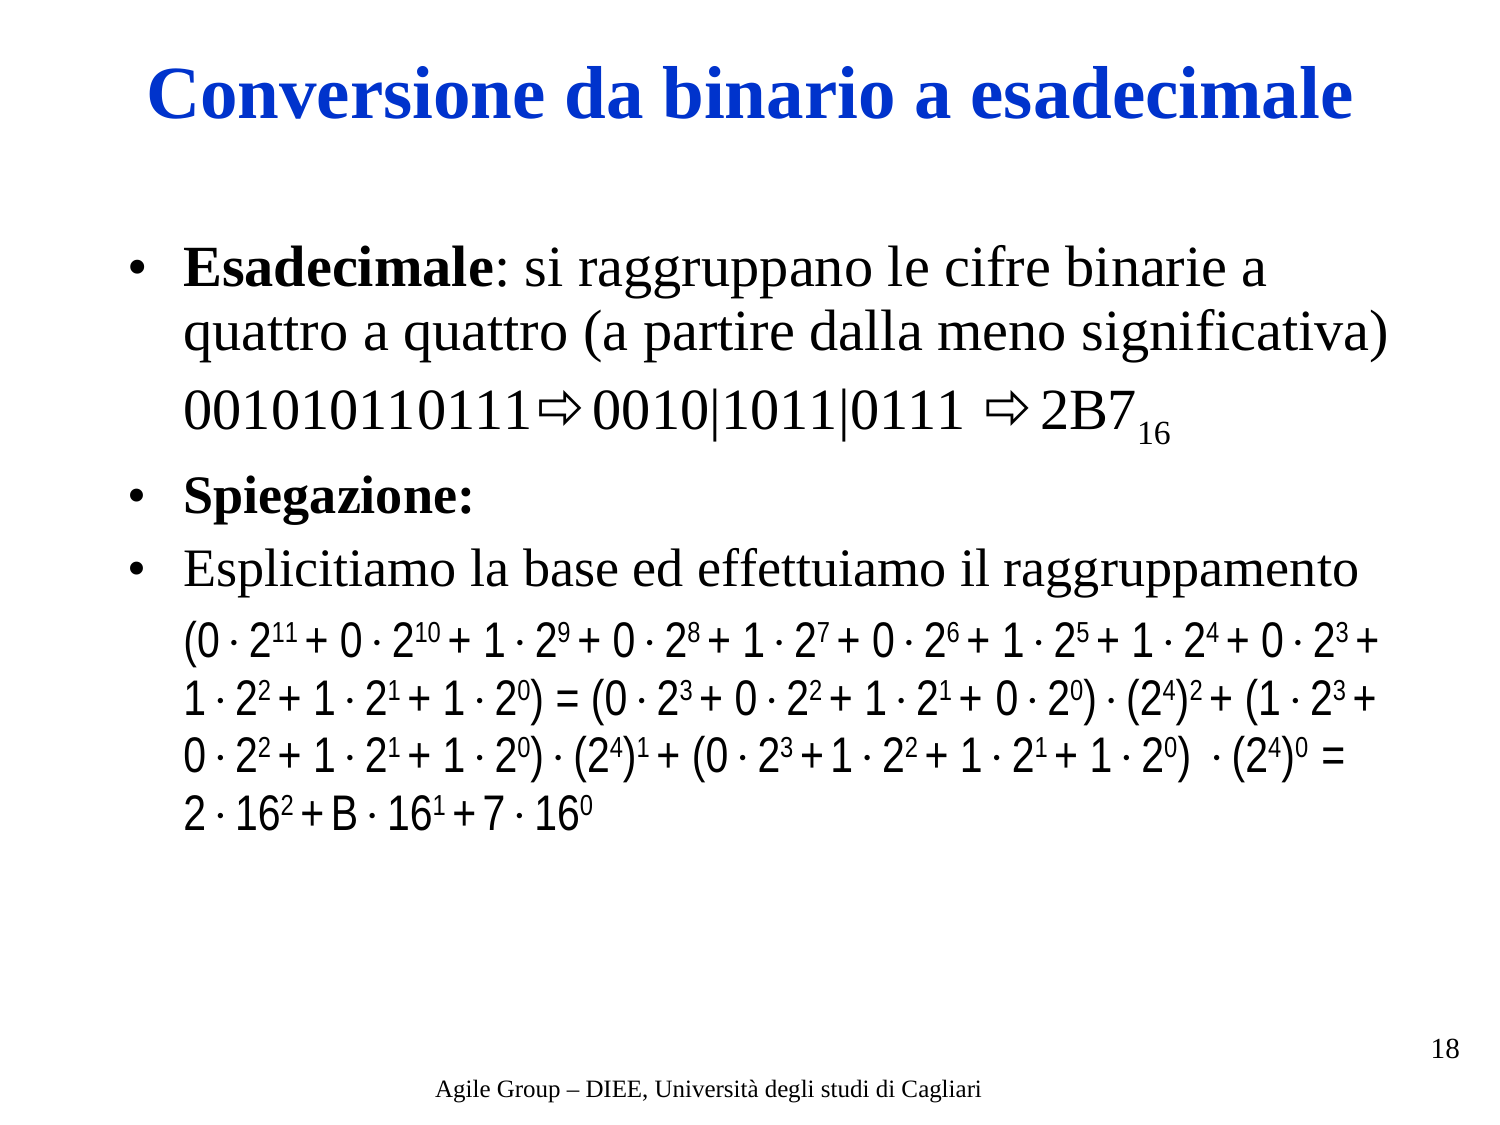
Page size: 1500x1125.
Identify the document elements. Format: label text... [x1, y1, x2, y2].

title Conversione da binario a esadecimale [112, 12, 1388, 175]
list Esadecimale: si raggruppano le cifre binarie a quattro a quattro (a partire dalla meno significativa) 0010101101110010|1011|0111 2B716 Spiegazione: Esplicitiamo la base ed effettuiamo il raggruppamento (0211 + 0210 + 129 + 028 + 127 + 026 + 125 + 124 + 023 + 122 + 121 + 120) = (023 + 022 + 121 + 020)(24)2 + (123 + 022 + 121 + 120)(24)1 + (023 + 122 + 121 + 120) (24)0 = 2162 + B161 + 7160 [112, 226, 1441, 946]
